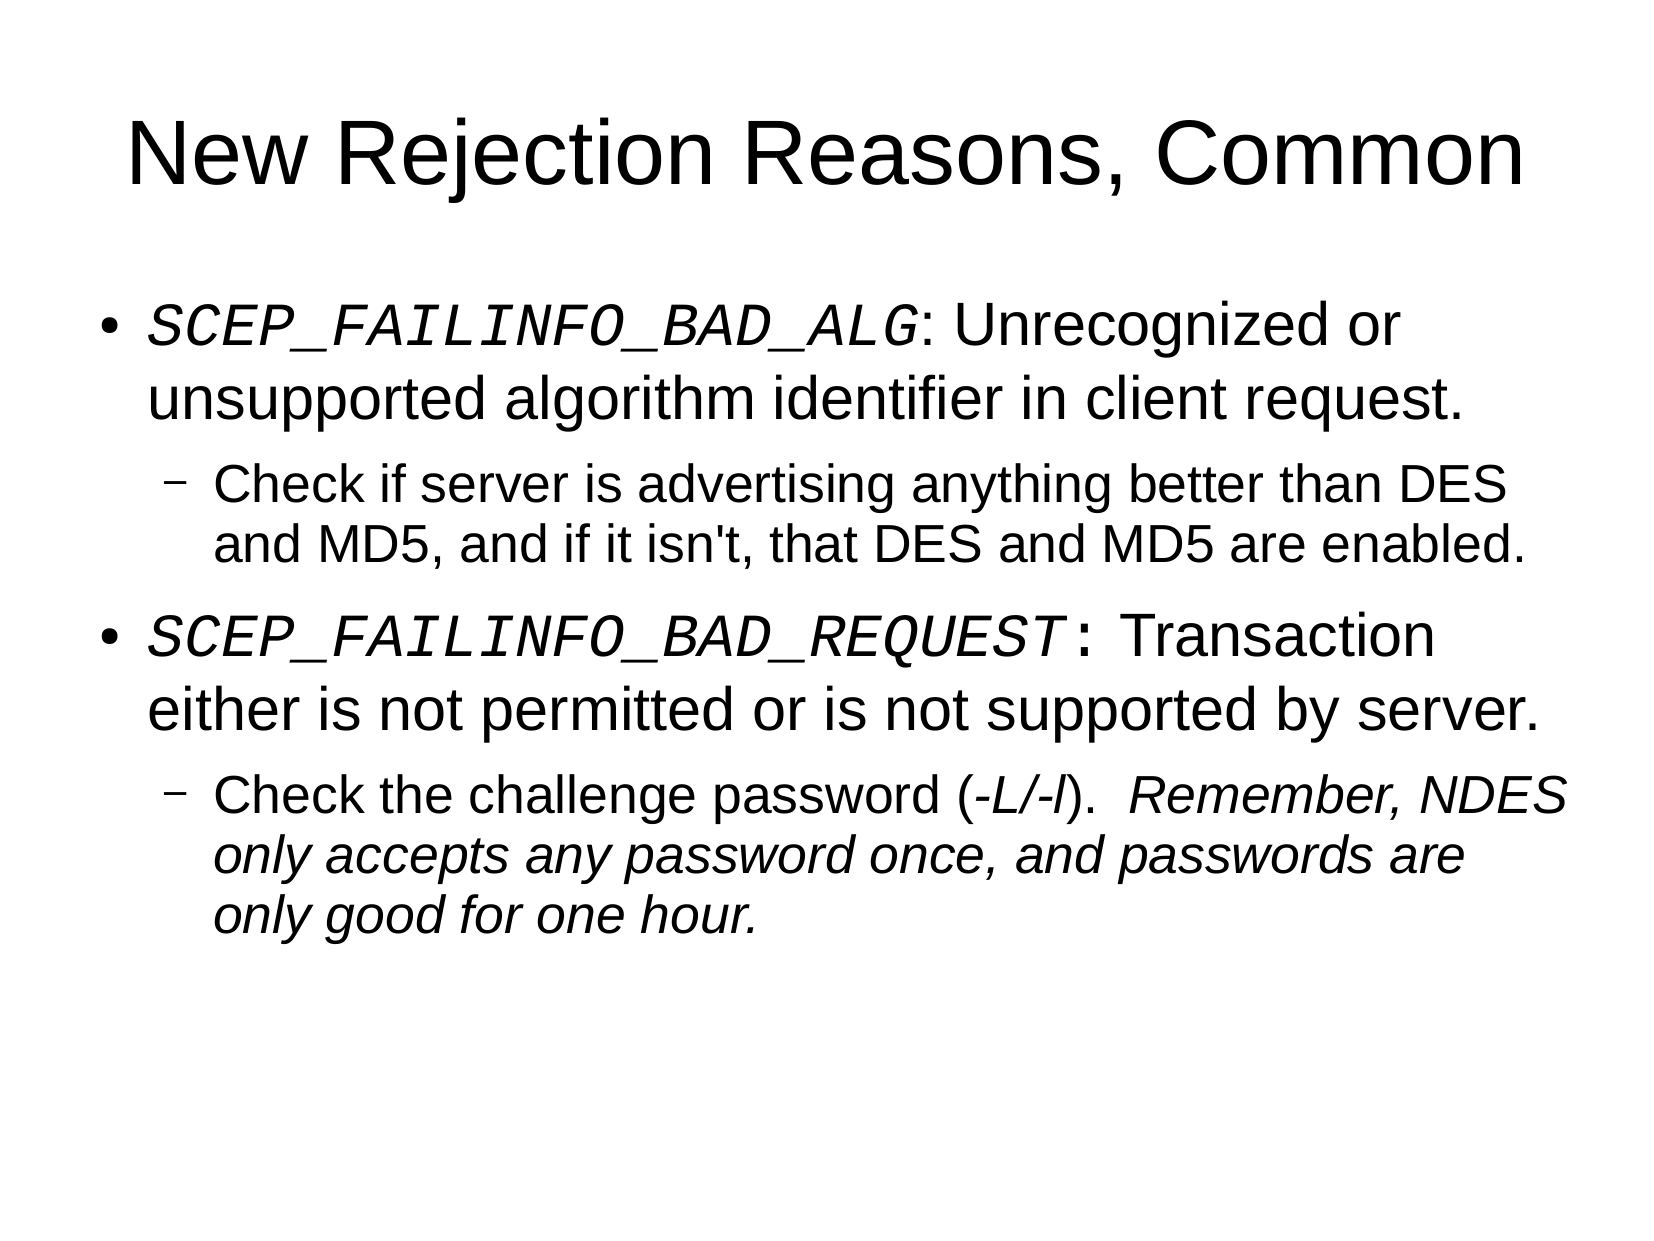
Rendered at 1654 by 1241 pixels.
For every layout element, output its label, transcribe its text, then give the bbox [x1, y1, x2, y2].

list SCEP_FAILINFO_BAD_ALG: Unrecognized or unsupported algorithm identifier in client request. Check if server is advertising anything better than DES and MD5, and if it isn't, that DES and MD5 are enabled. SCEP_FAILINFO_BAD_REQUEST: Transaction either is not permitted or is not supported by server. Check the challenge password (-L/-l). Remember, NDES only accepts any password once, and passwords are only good for one hour. [82, 290, 1571, 1010]
title New Rejection Reasons, Common [82, 49, 1571, 257]
